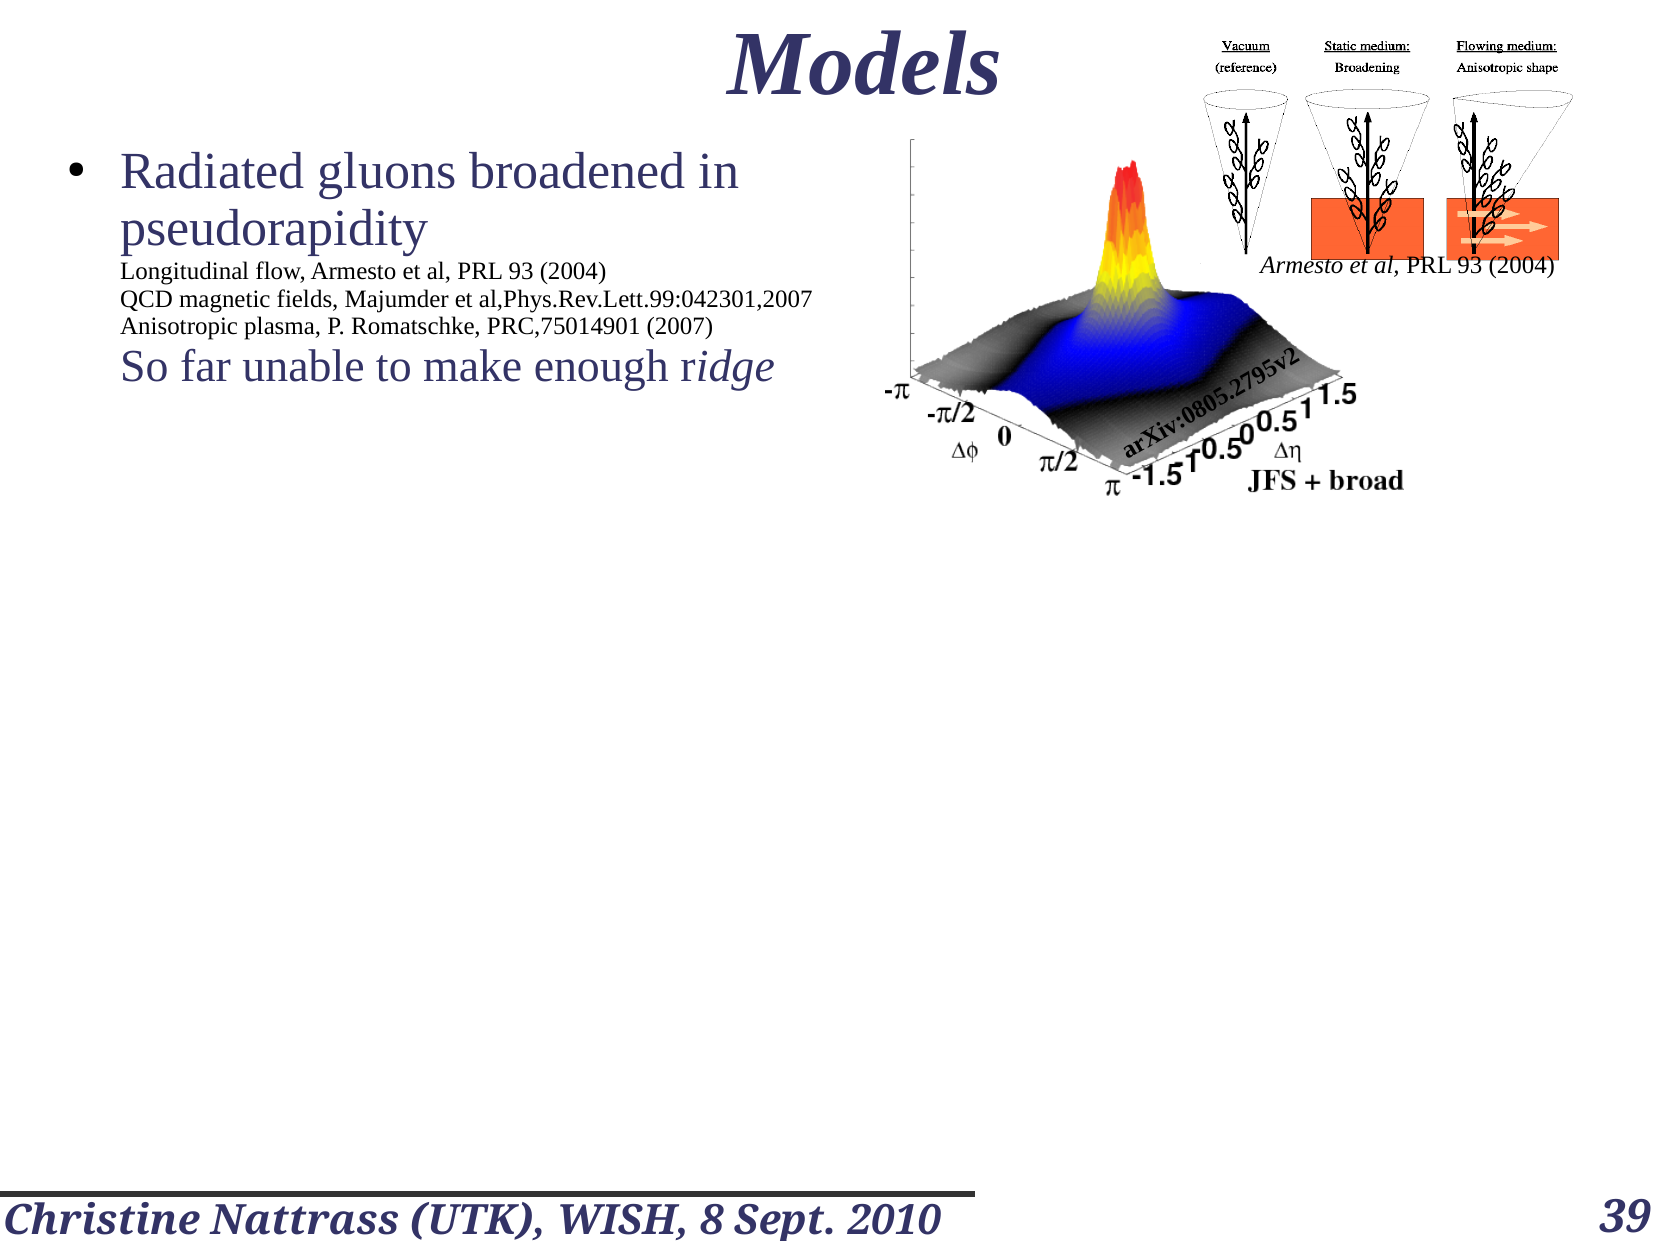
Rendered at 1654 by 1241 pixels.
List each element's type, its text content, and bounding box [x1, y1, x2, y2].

text_box Armesto et al, PRL 93 (2004) [1404, 240, 1600, 288]
title Models [64, 0, 1654, 128]
picture [885, 37, 1576, 496]
text_box arXiv:0805.2795v2 [1034, 303, 1364, 521]
list Radiated gluons broadened in pseudorapidity Longitudinal flow, Armesto et al, PRL 93 (2004) QCD magnetic fields, Majumder et al,Phys.Rev.Lett.99:042301,2007 Anisotropic plasma, P. Romatschke, PRC,75014901 (2007) So far unable to make enough ridge [49, 142, 1025, 1184]
